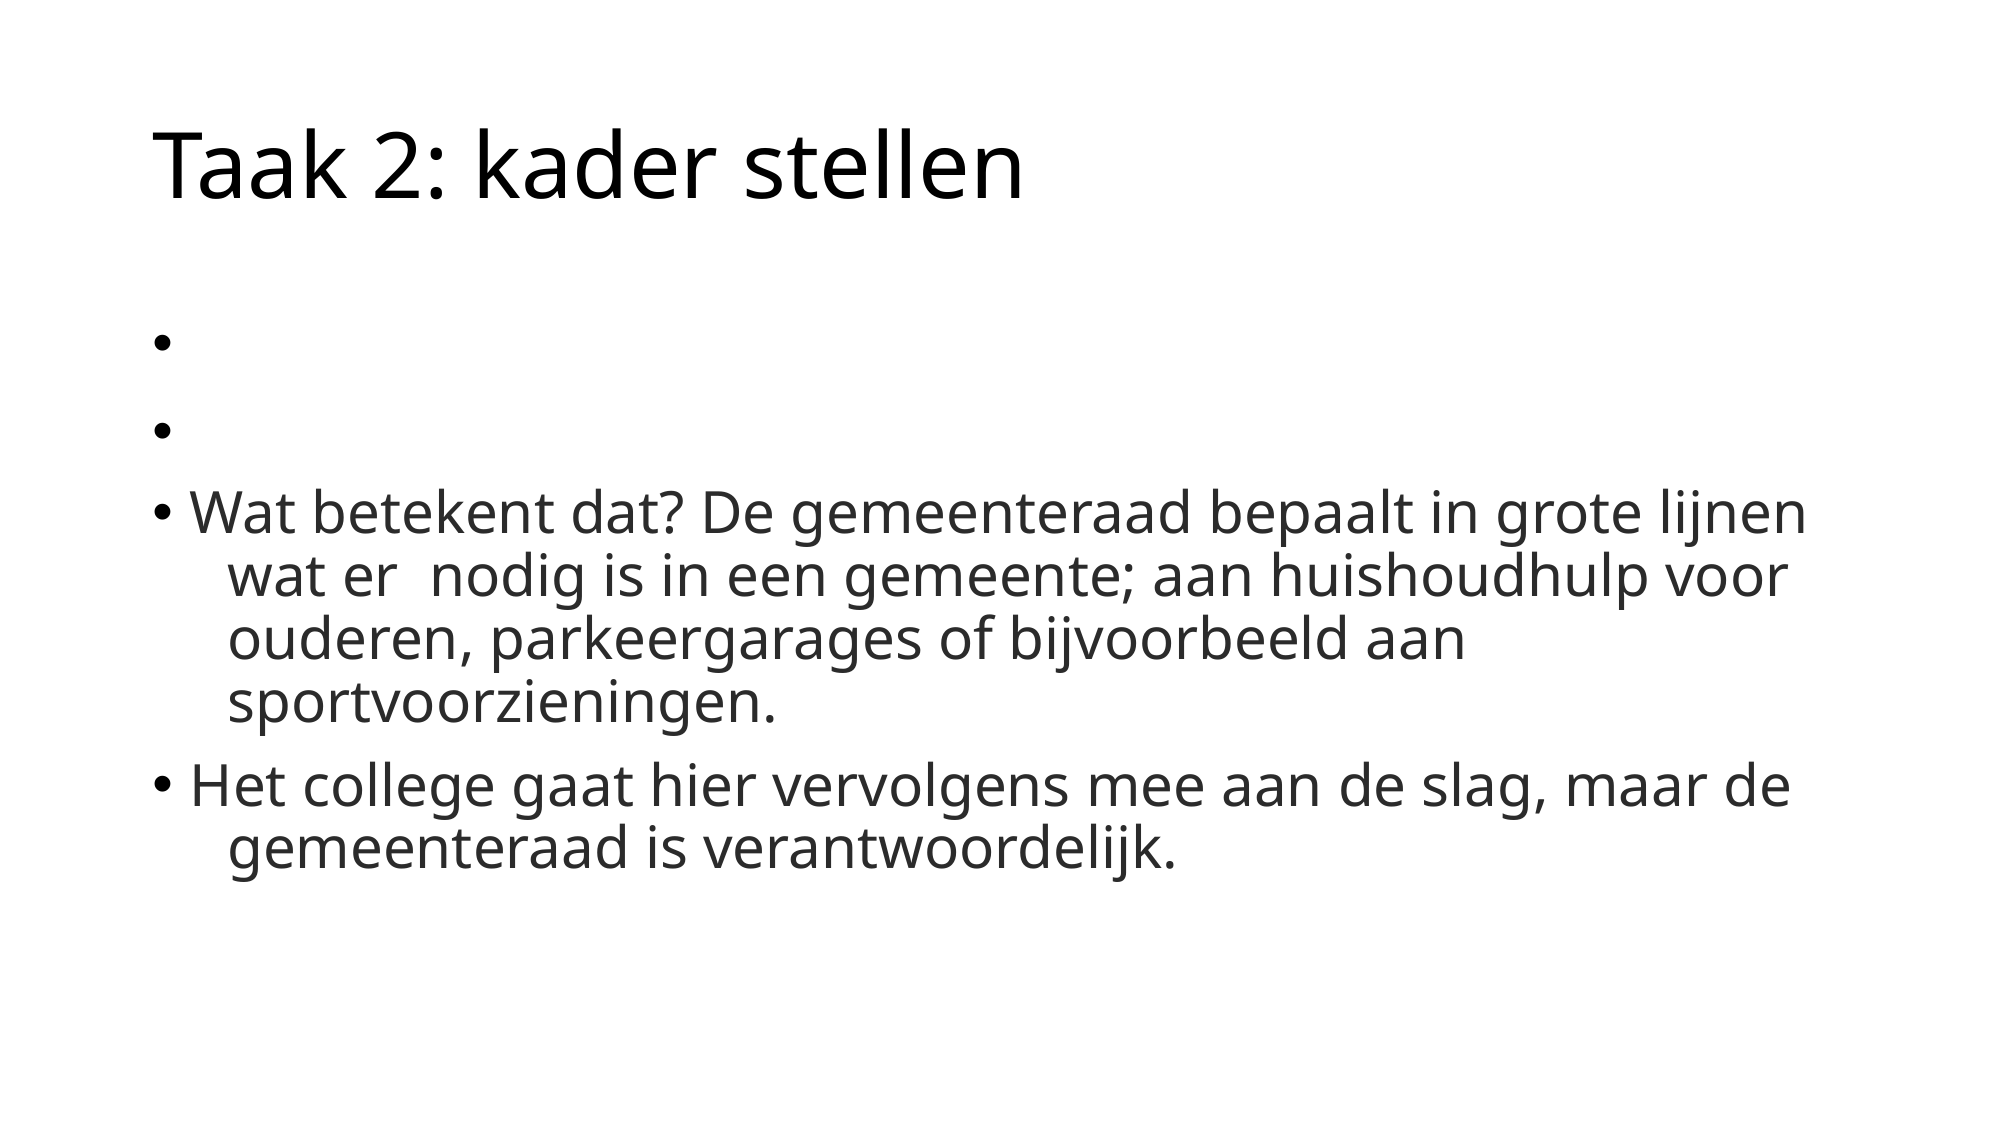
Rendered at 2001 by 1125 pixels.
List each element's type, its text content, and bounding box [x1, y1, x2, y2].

title Taak 2: kader stellen [137, 59, 1863, 278]
list Wat betekent dat? De gemeenteraad bepaalt in grote lijnen wat er nodig is in een gemeente; aan huishoudhulp voor ouderen, parkeergarages of bijvoorbeeld aan sportvoorzieningen. Het college gaat hier vervolgens mee aan de slag, maar de gemeenteraad is verantwoordelijk. [137, 299, 1863, 1014]
